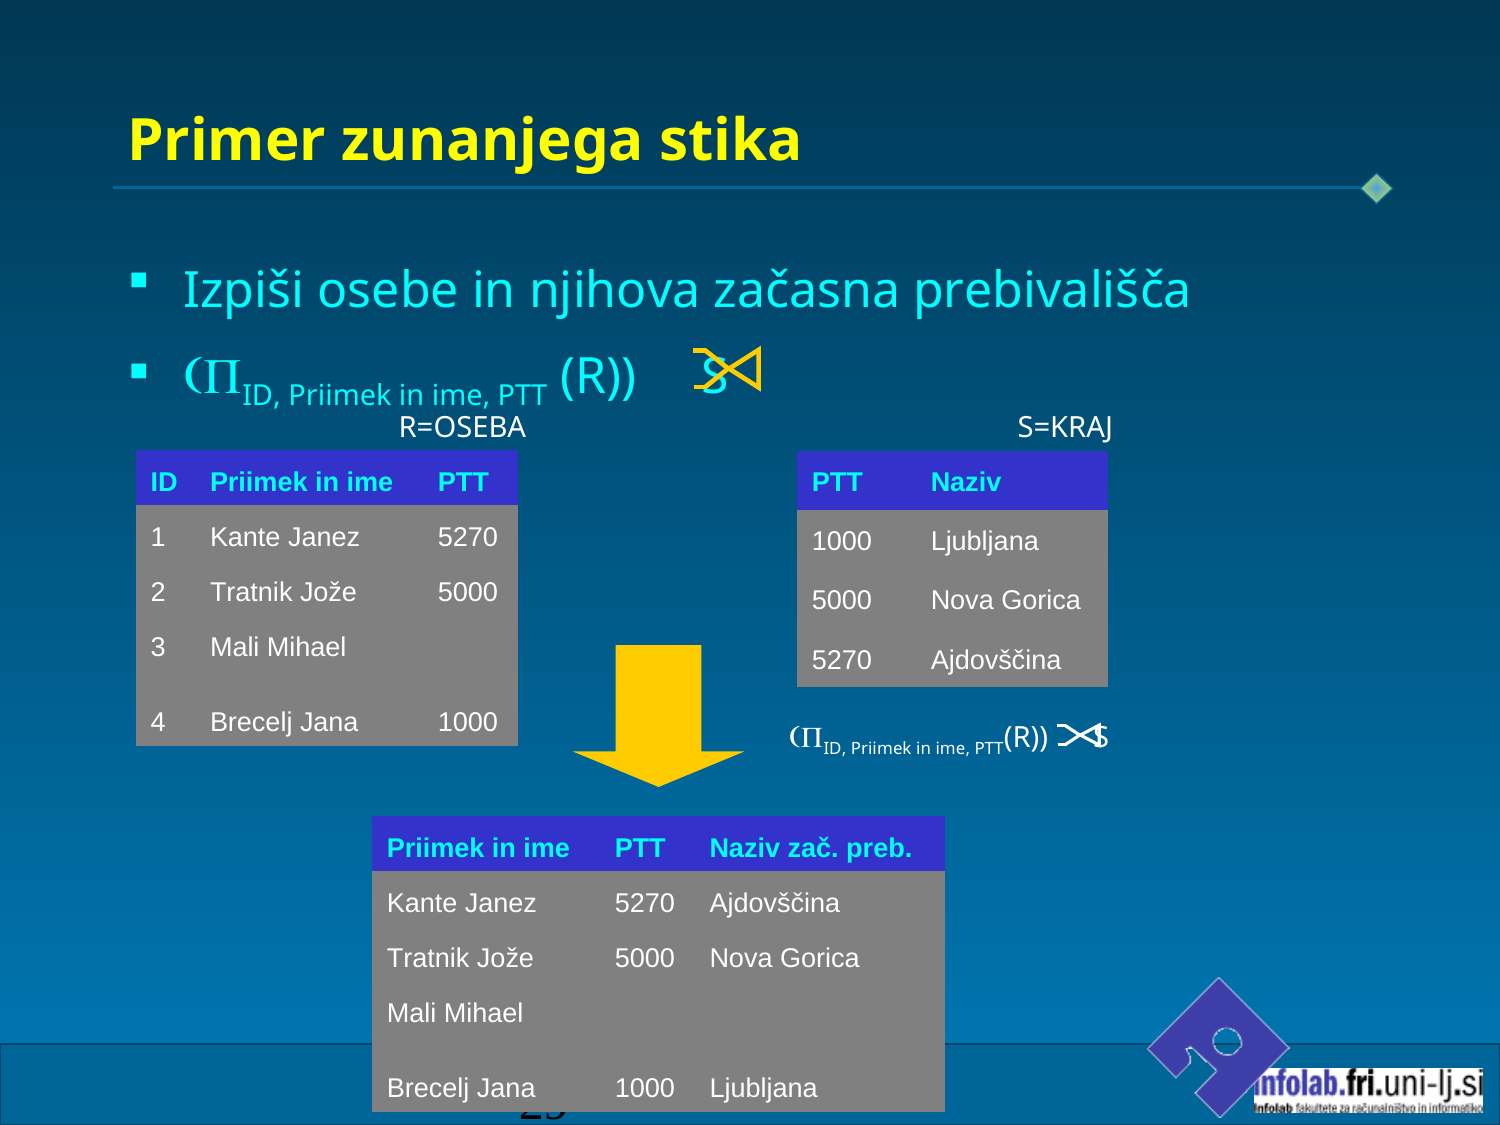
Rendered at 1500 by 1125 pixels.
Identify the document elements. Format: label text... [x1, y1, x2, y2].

list Izpiši osebe in njihova začasna prebivališča ID, Priimek in ime, PTT (R)) S [112, 237, 1388, 963]
table_cell Tratnik Jože [372, 926, 600, 981]
table_cell 1000 [600, 1057, 695, 1112]
picture [1149, 978, 1482, 1117]
text_box ID, Priimek in ime, PTT(R)) S [774, 710, 1125, 766]
table_cell Kante Janez [372, 871, 600, 926]
table_cell 5000 [600, 926, 695, 981]
table_cell Nova Gorica [695, 926, 945, 981]
table_cell [600, 981, 695, 1057]
table_cell [695, 981, 945, 1057]
table_header PTT [600, 816, 695, 871]
table_header Priimek in ime [372, 816, 600, 871]
title Primer zunanjega stika [112, 94, 1388, 181]
table_cell Mali Mihael [372, 981, 600, 1057]
table_cell 5270 [600, 871, 695, 926]
table_cell Ljubljana [695, 1057, 945, 1112]
table_cell Ajdovščina [695, 871, 945, 926]
table_cell Brecelj Jana [372, 1057, 600, 1112]
text_box [572, 645, 745, 787]
table_header Naziv zač. preb. [695, 816, 945, 871]
